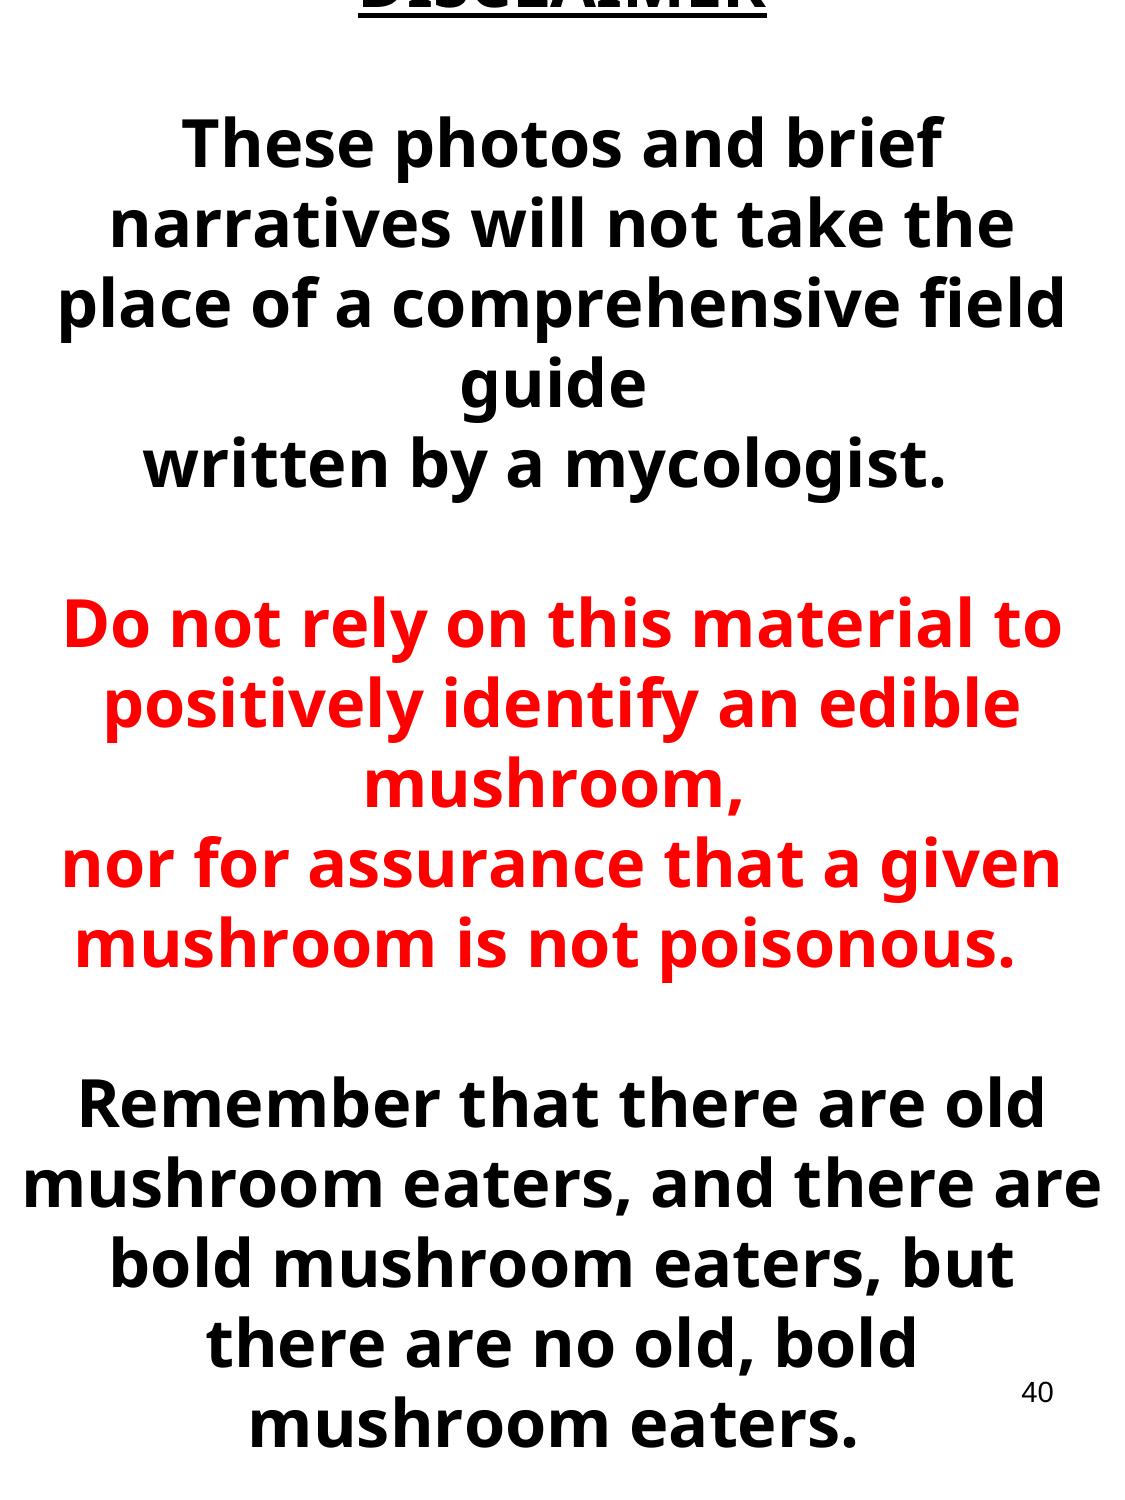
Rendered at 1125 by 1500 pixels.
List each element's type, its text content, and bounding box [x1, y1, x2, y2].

text_box DISCLAIMER These photos and brief narratives will not take the place of a comprehensive field guide written by a mycologist. Do not rely on this material to positively identify an edible mushroom, nor for assurance that a given mushroom is not poisonous. Remember that there are old mushroom eaters, and there are bold mushroom eaters, but there are no old, bold mushroom eaters. [0, 0, 1125, 1500]
